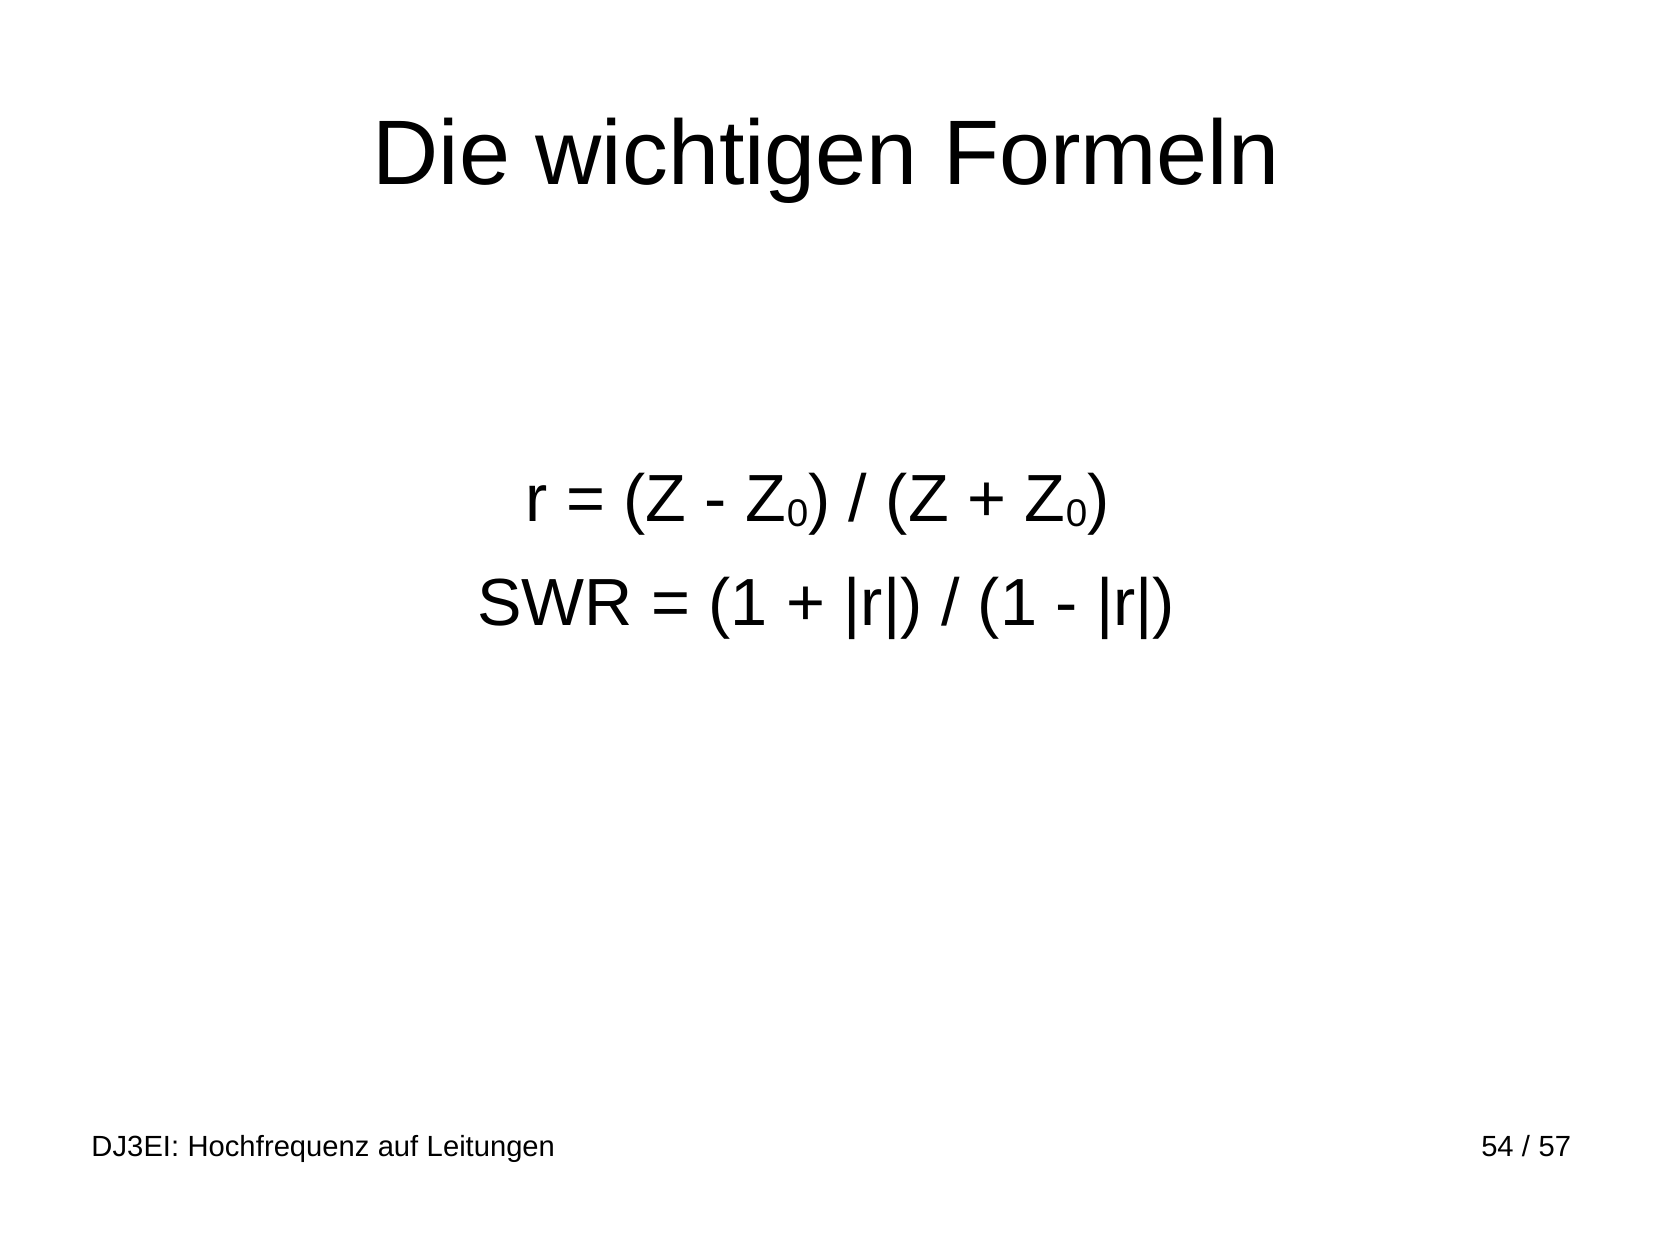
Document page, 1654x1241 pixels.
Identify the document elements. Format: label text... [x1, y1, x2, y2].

title Die wichtigen Formeln [82, 49, 1571, 257]
list r = (Z - Z0) / (Z + Z0) SWR = (1 + |r|) / (1 - |r|) [82, 460, 1571, 785]
